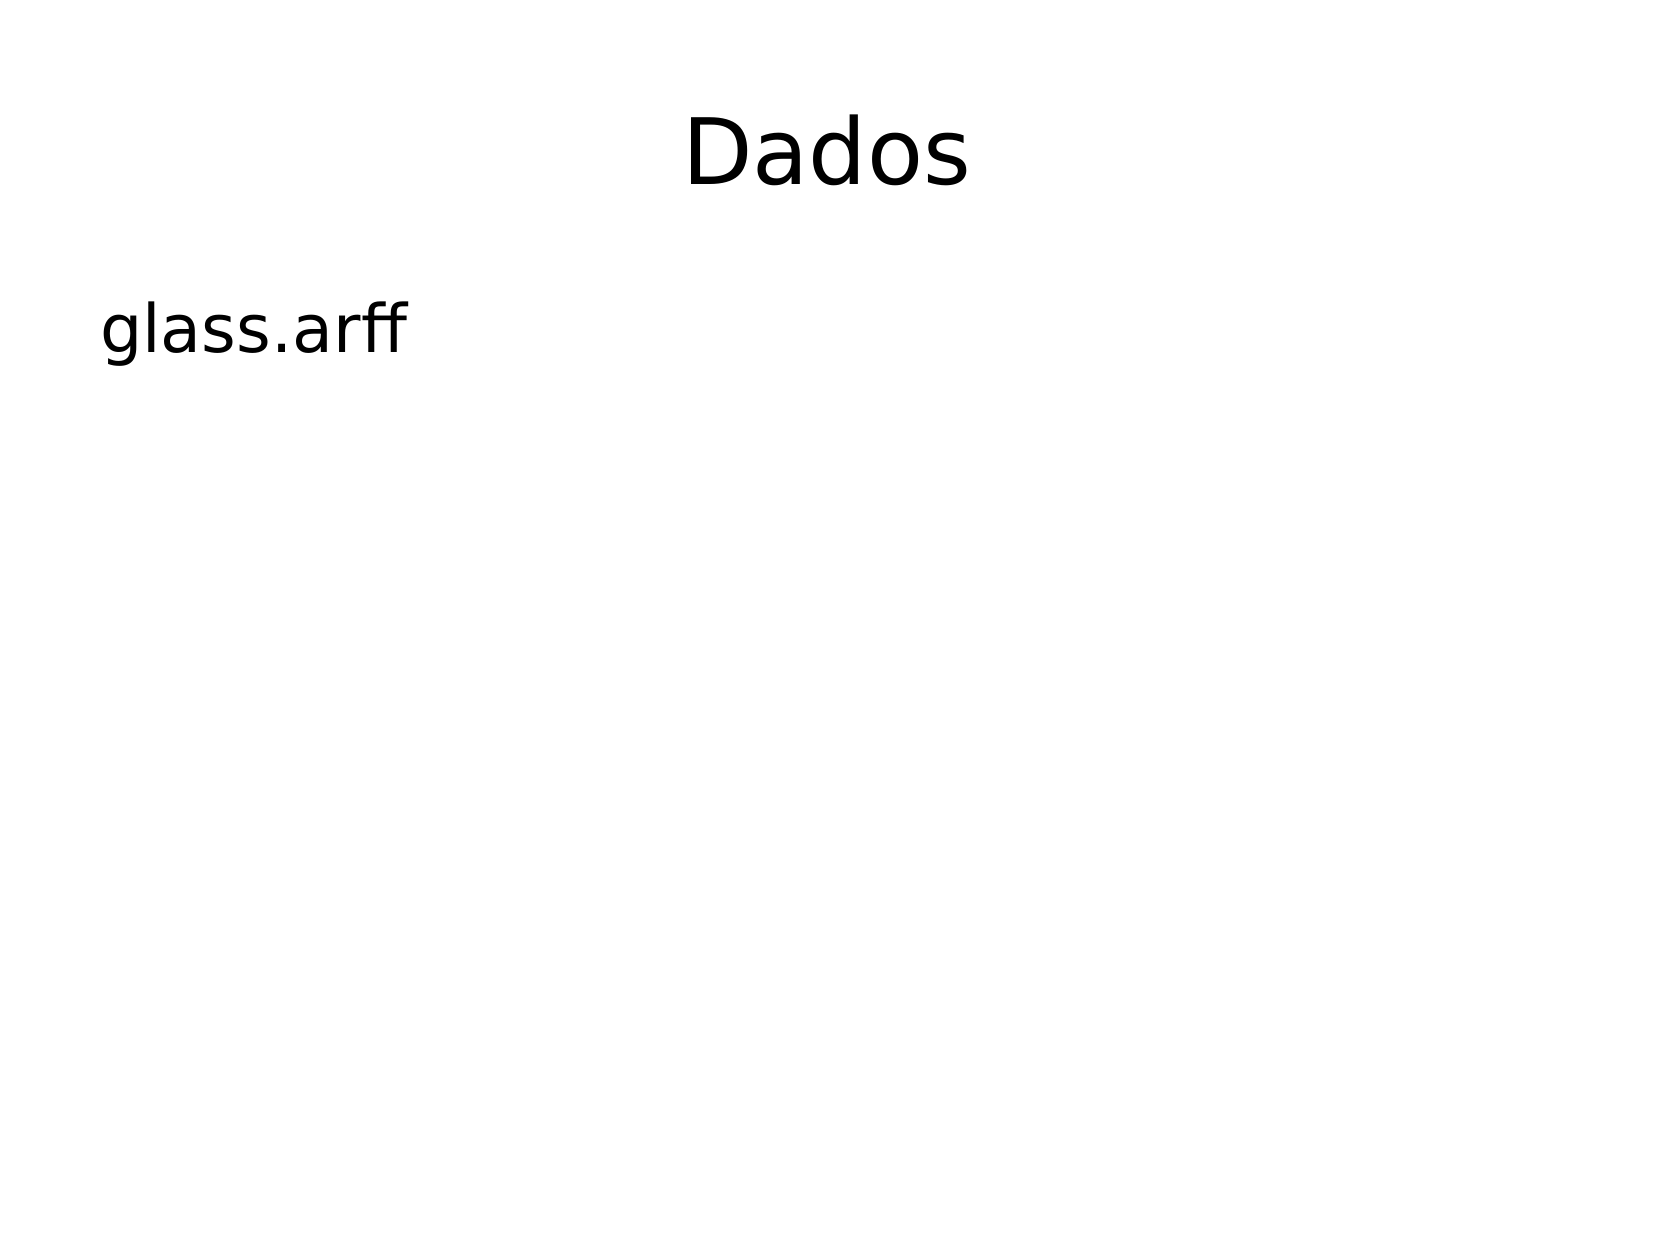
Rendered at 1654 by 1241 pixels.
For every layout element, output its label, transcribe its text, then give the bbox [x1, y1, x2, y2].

title Dados [82, 49, 1571, 257]
list glass.arff [82, 290, 1571, 1094]
